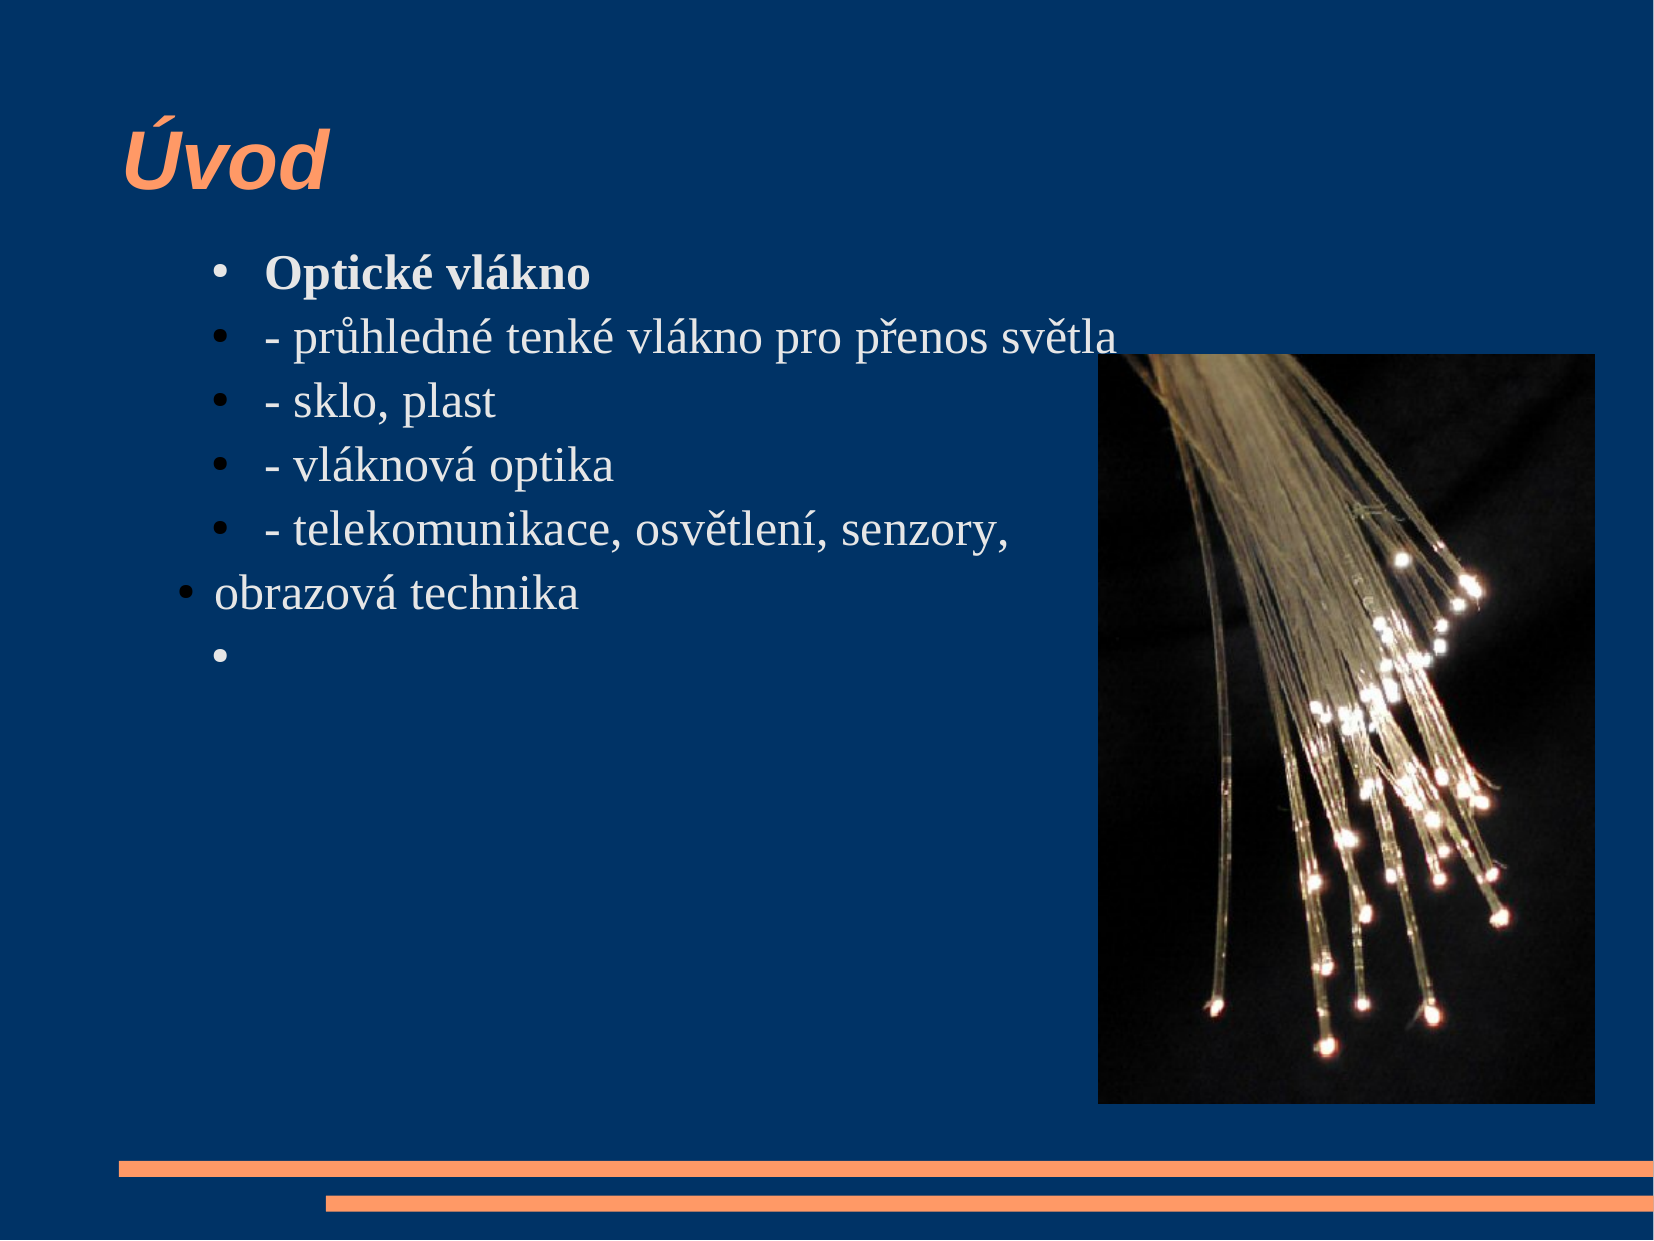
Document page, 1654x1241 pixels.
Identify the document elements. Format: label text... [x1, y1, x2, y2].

picture [1098, 354, 1595, 1104]
list Optické vlákno - průhledné tenké vlákno pro přenos světla - sklo, plast - vláknová optika - telekomunikace, osvětlení, senzory, obrazová technika [177, 236, 1568, 724]
title Úvod [121, 87, 1534, 213]
